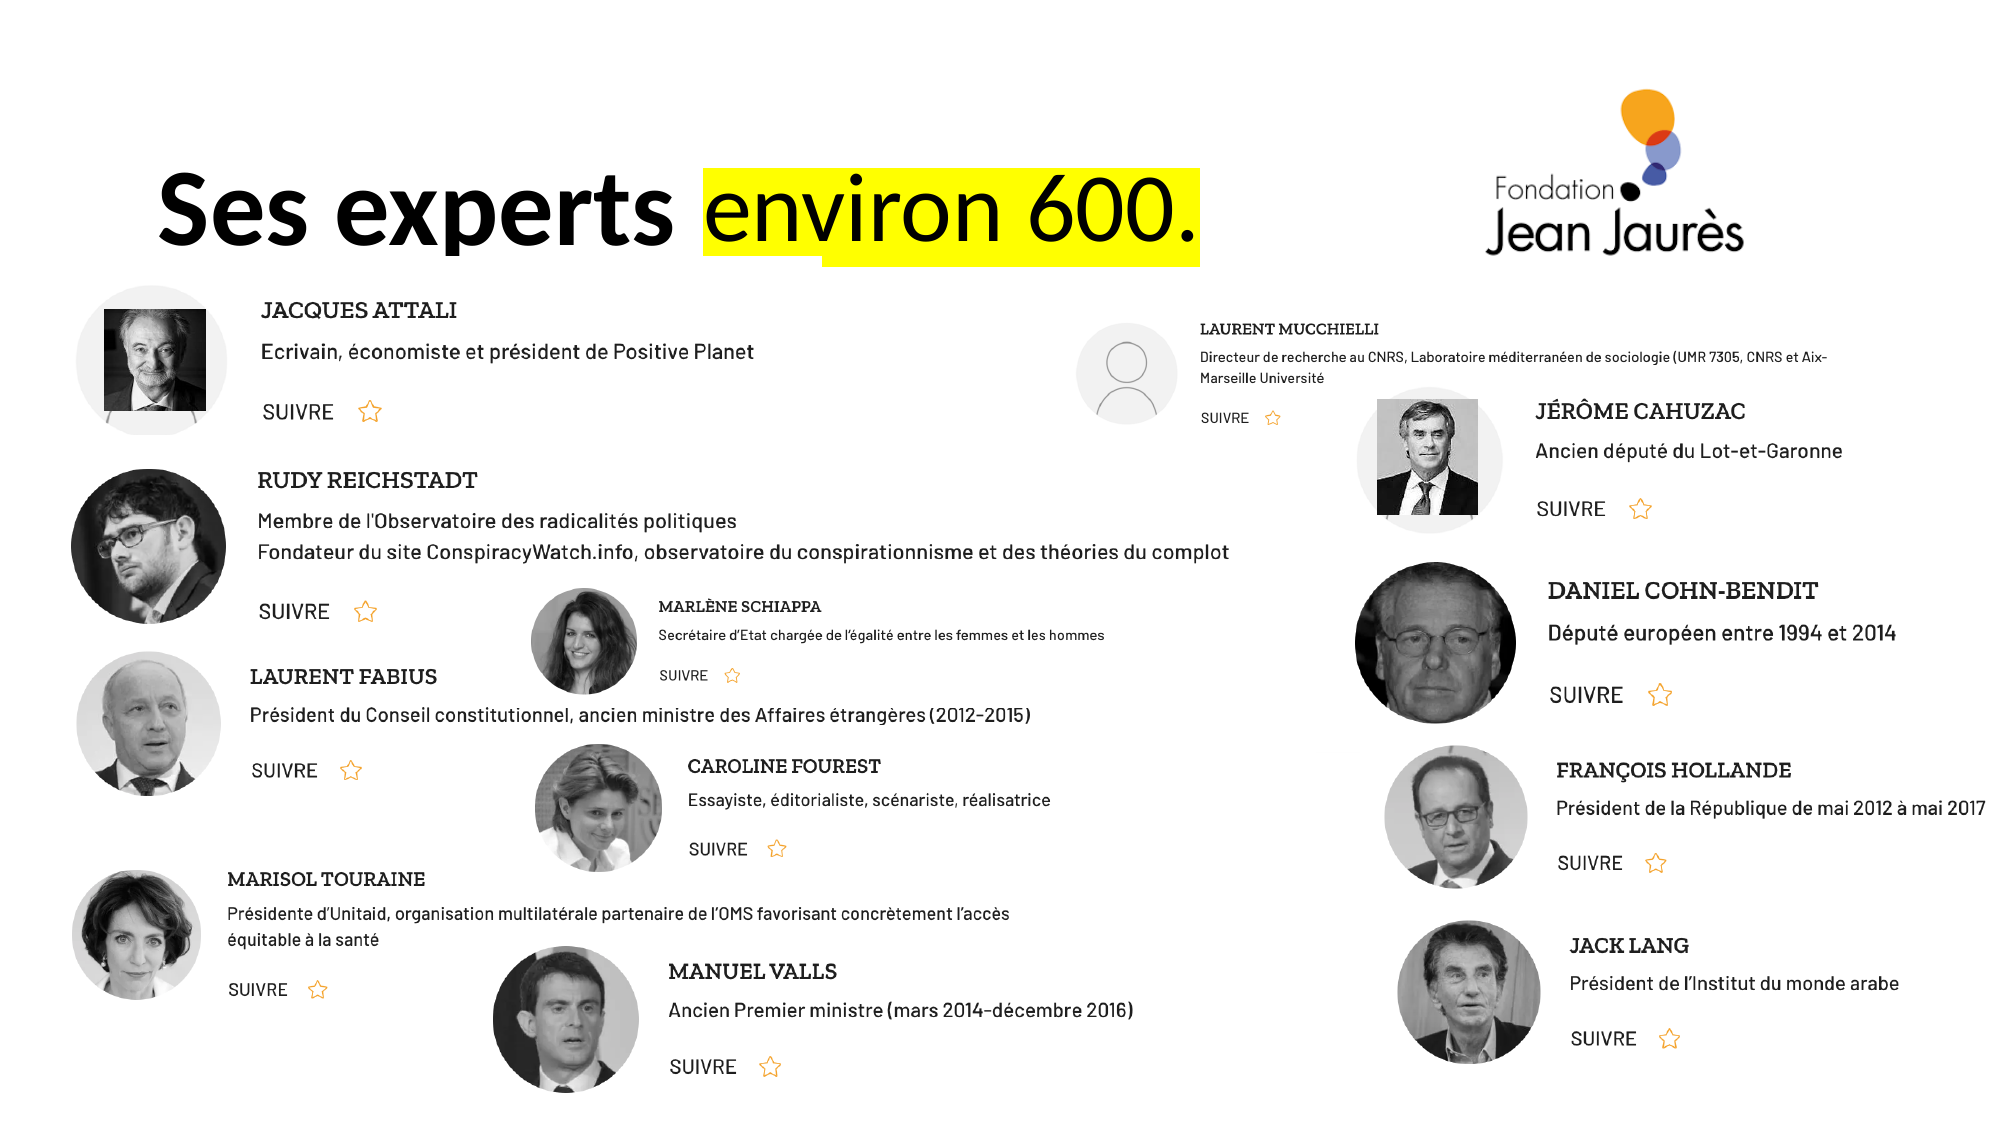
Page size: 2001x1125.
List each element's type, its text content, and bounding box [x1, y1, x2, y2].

text_box Ses experts [142, 101, 688, 256]
picture [1464, 71, 1762, 101]
picture [43, 256, 2000, 1116]
text_box environ 600. [688, 101, 2000, 319]
